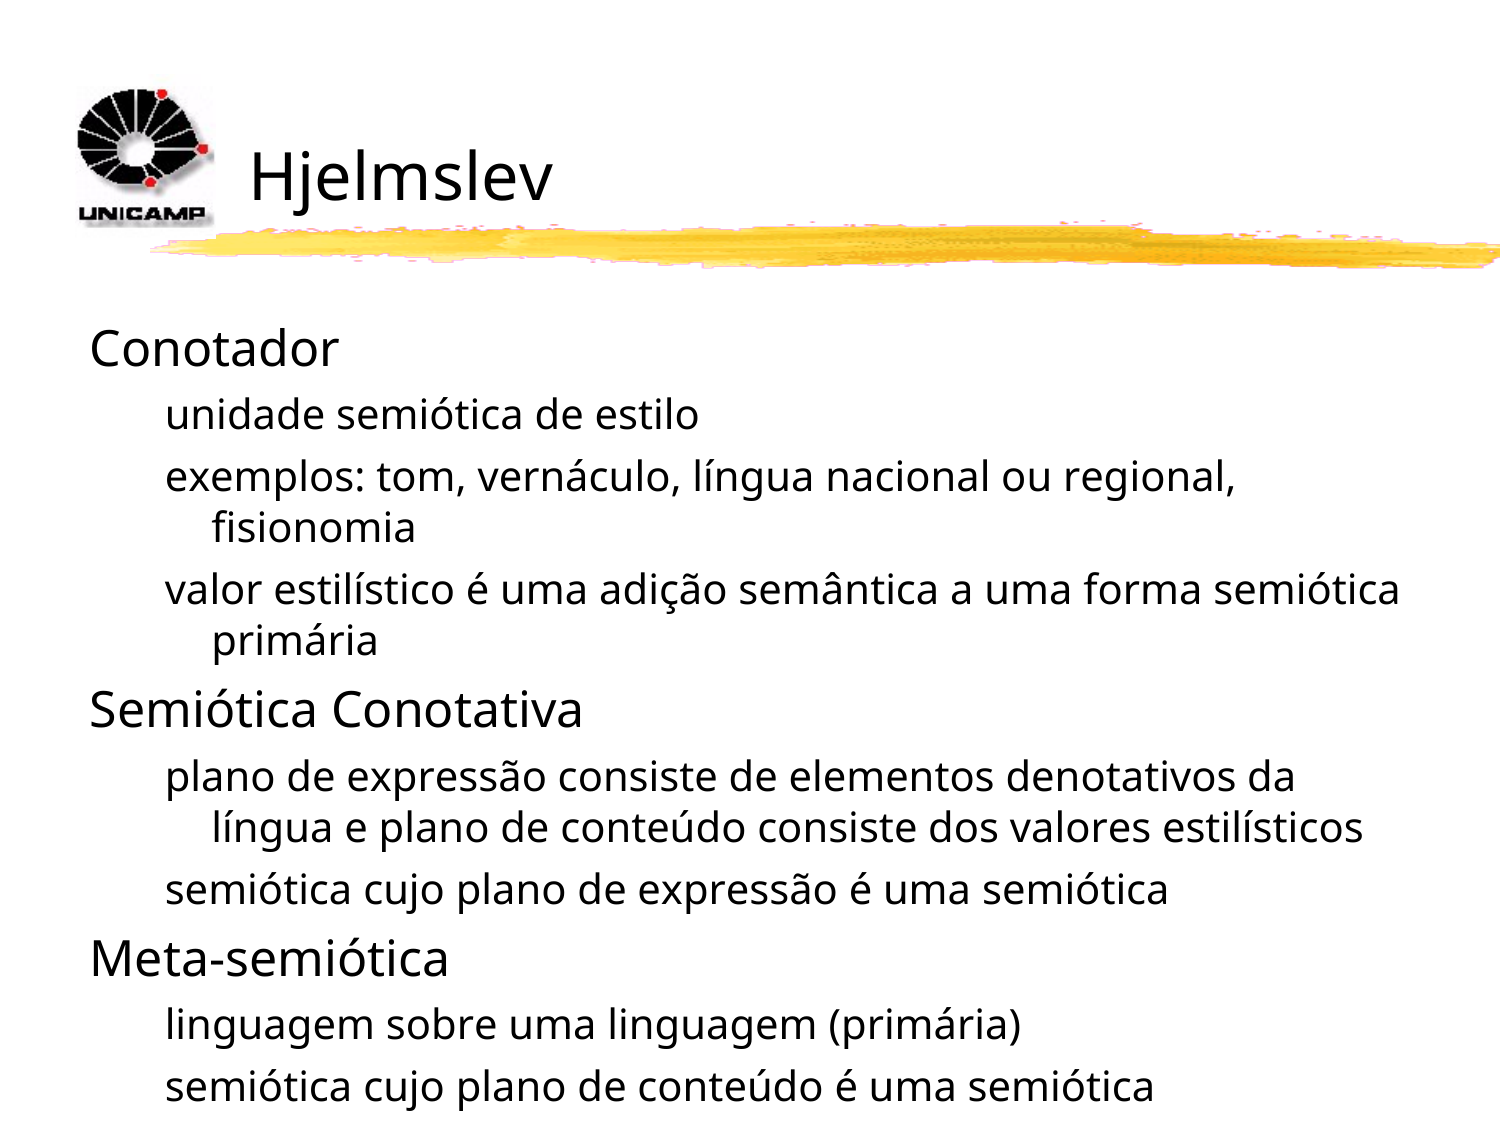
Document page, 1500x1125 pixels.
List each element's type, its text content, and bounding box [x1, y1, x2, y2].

list Conotador unidade semiótica de estilo exemplos: tom, vernáculo, língua nacional ou regional, fisionomia valor estilístico é uma adição semântica a uma forma semiótica primária Semiótica Conotativa plano de expressão consiste de elementos denotativos da língua e plano de conteúdo consiste dos valores estilísticos semiótica cujo plano de expressão é uma semiótica Meta-semiótica linguagem sobre uma linguagem (primária) semiótica cujo plano de conteúdo é uma semiótica [74, 309, 1417, 1035]
picture [75, 74, 1500, 279]
title Hjelmslev [233, 37, 1434, 225]
